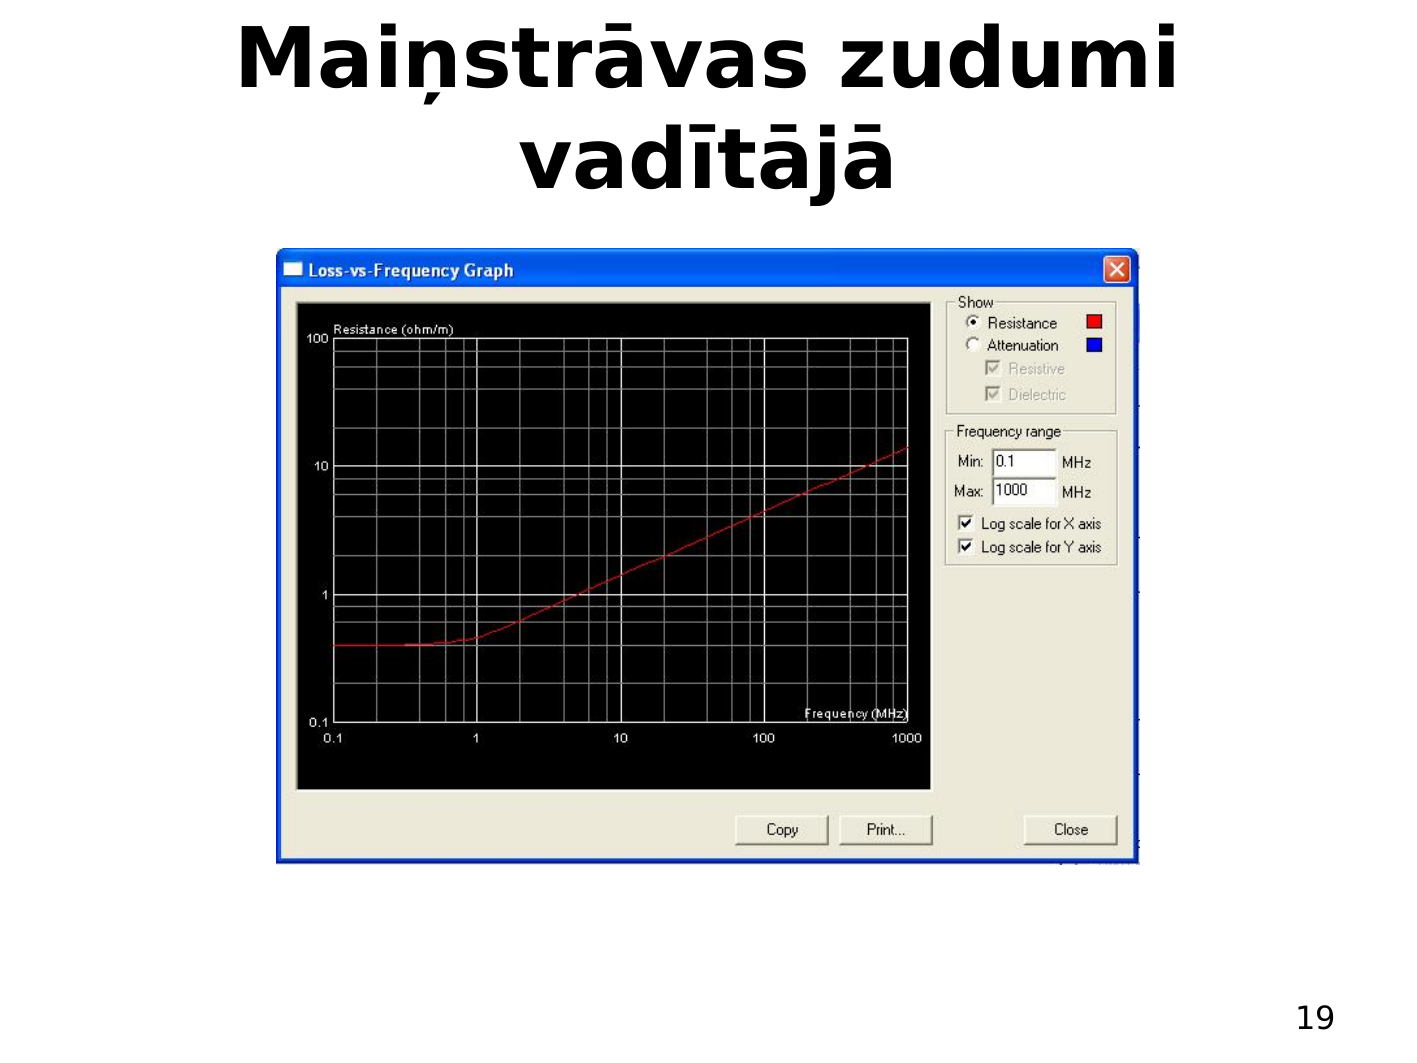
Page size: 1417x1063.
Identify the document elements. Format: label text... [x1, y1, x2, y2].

title Maiņstrāvas zudumi vadītājā [70, 42, 1346, 168]
picture [276, 248, 1140, 865]
